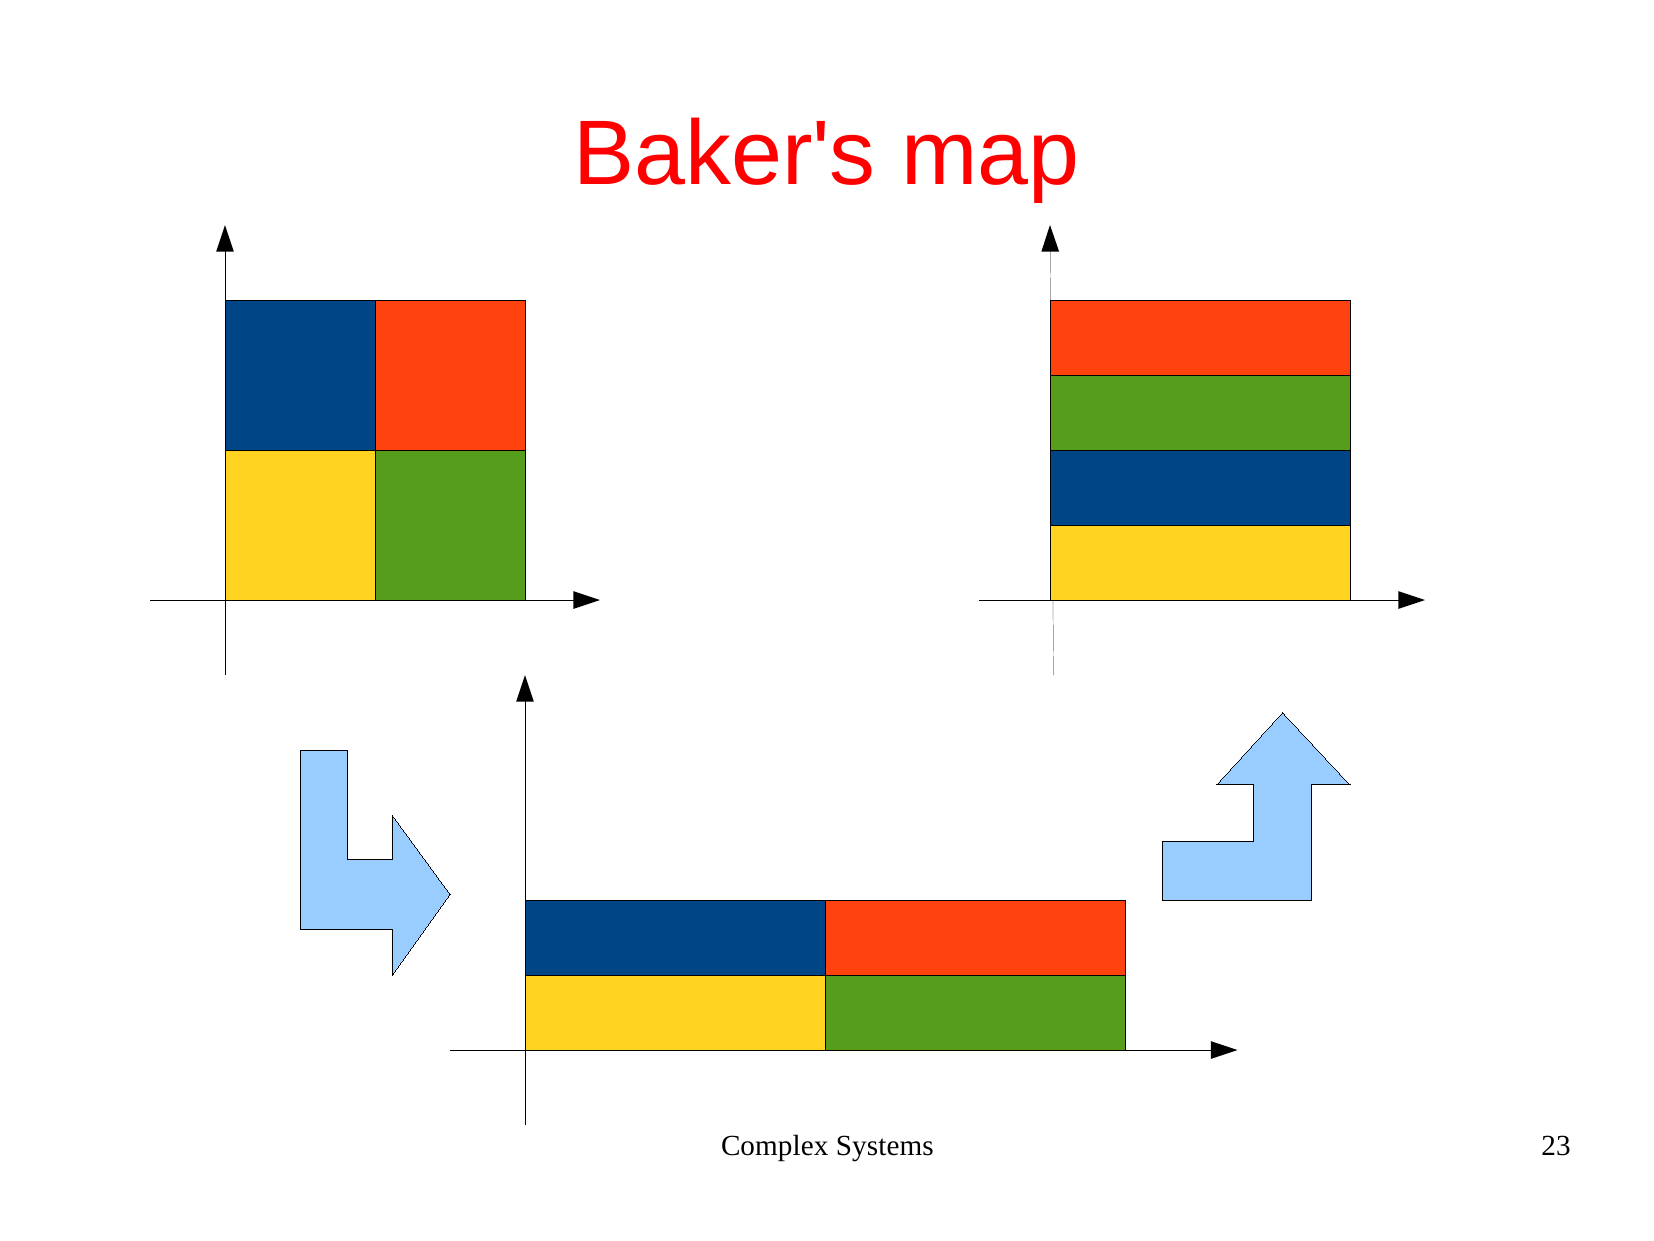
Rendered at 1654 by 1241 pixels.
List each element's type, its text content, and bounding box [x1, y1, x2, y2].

text_box [525, 900, 1126, 1051]
text_box [300, 750, 451, 976]
text_box [225, 300, 526, 601]
text_box [1162, 712, 1351, 901]
text_box [1050, 300, 1351, 601]
title Baker's map [82, 49, 1571, 257]
